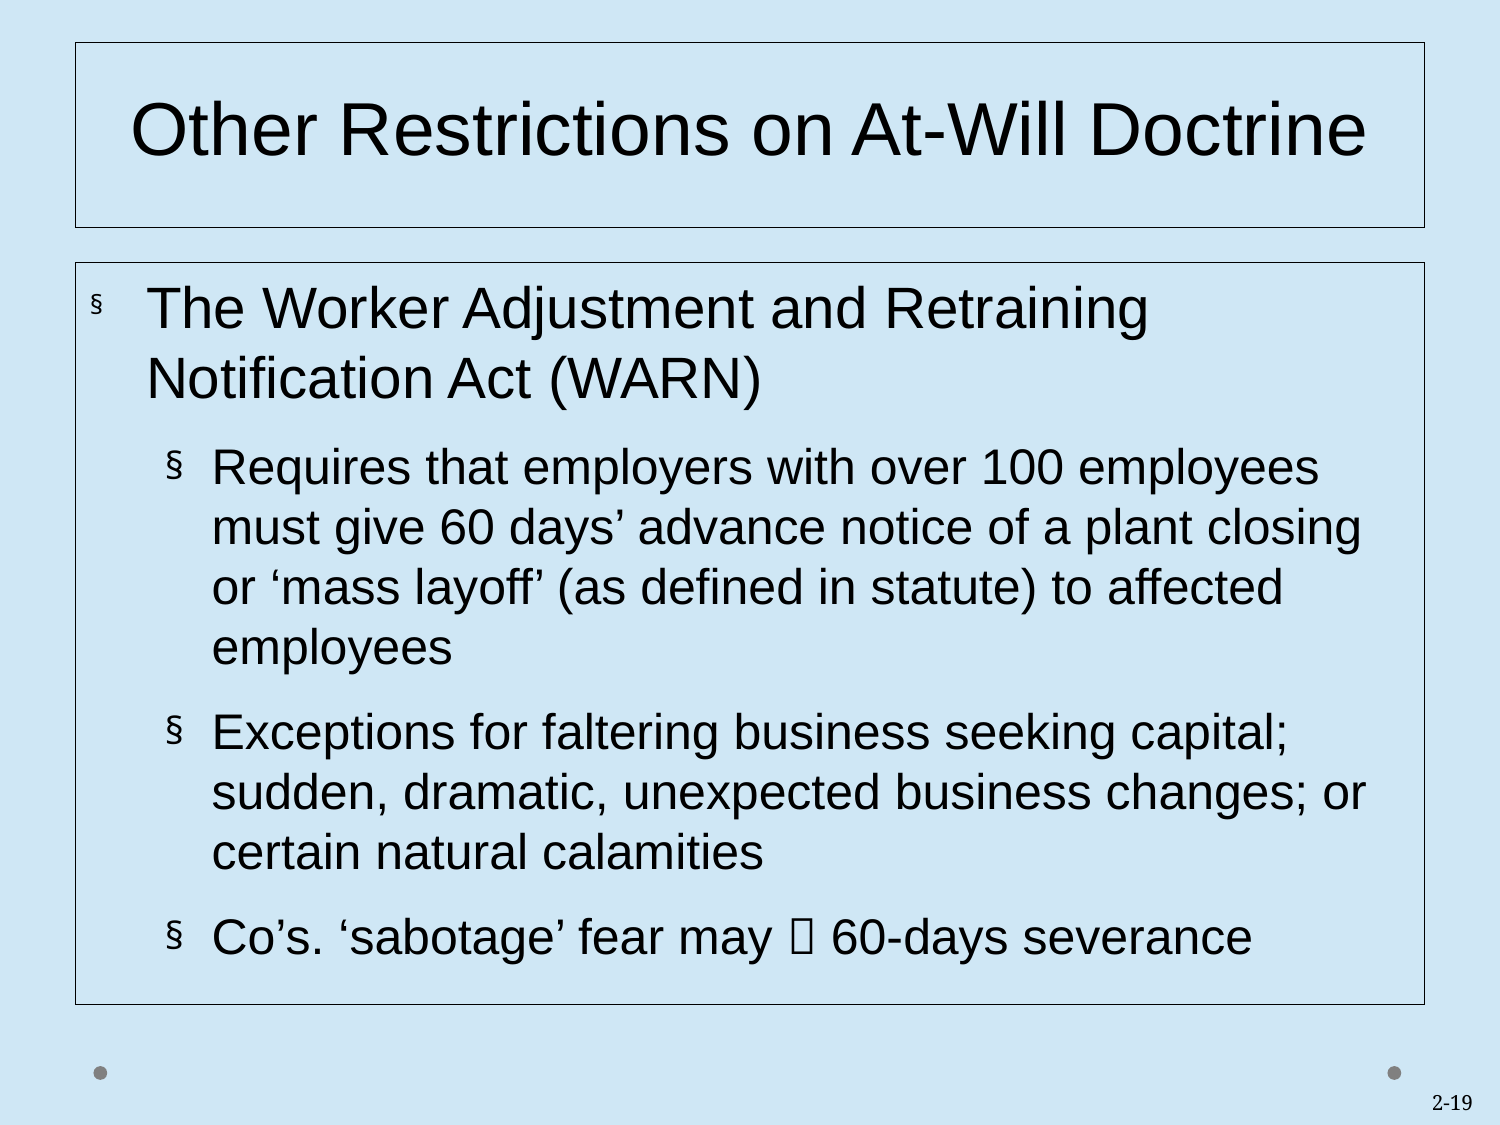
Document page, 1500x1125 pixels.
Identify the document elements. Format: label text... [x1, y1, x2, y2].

title Other Restrictions on At-Will Doctrine [75, 42, 1425, 228]
list The Worker Adjustment and Retraining Notification Act (WARN) Requires that employers with over 100 employees must give 60 days’ advance notice of a plant closing or ‘mass layoff’ (as defined in statute) to affected employees Exceptions for faltering business seeking capital; sudden, dramatic, unexpected business changes; or certain natural calamities Co’s. ‘sabotage’ fear may  60-days severance [75, 262, 1425, 1005]
